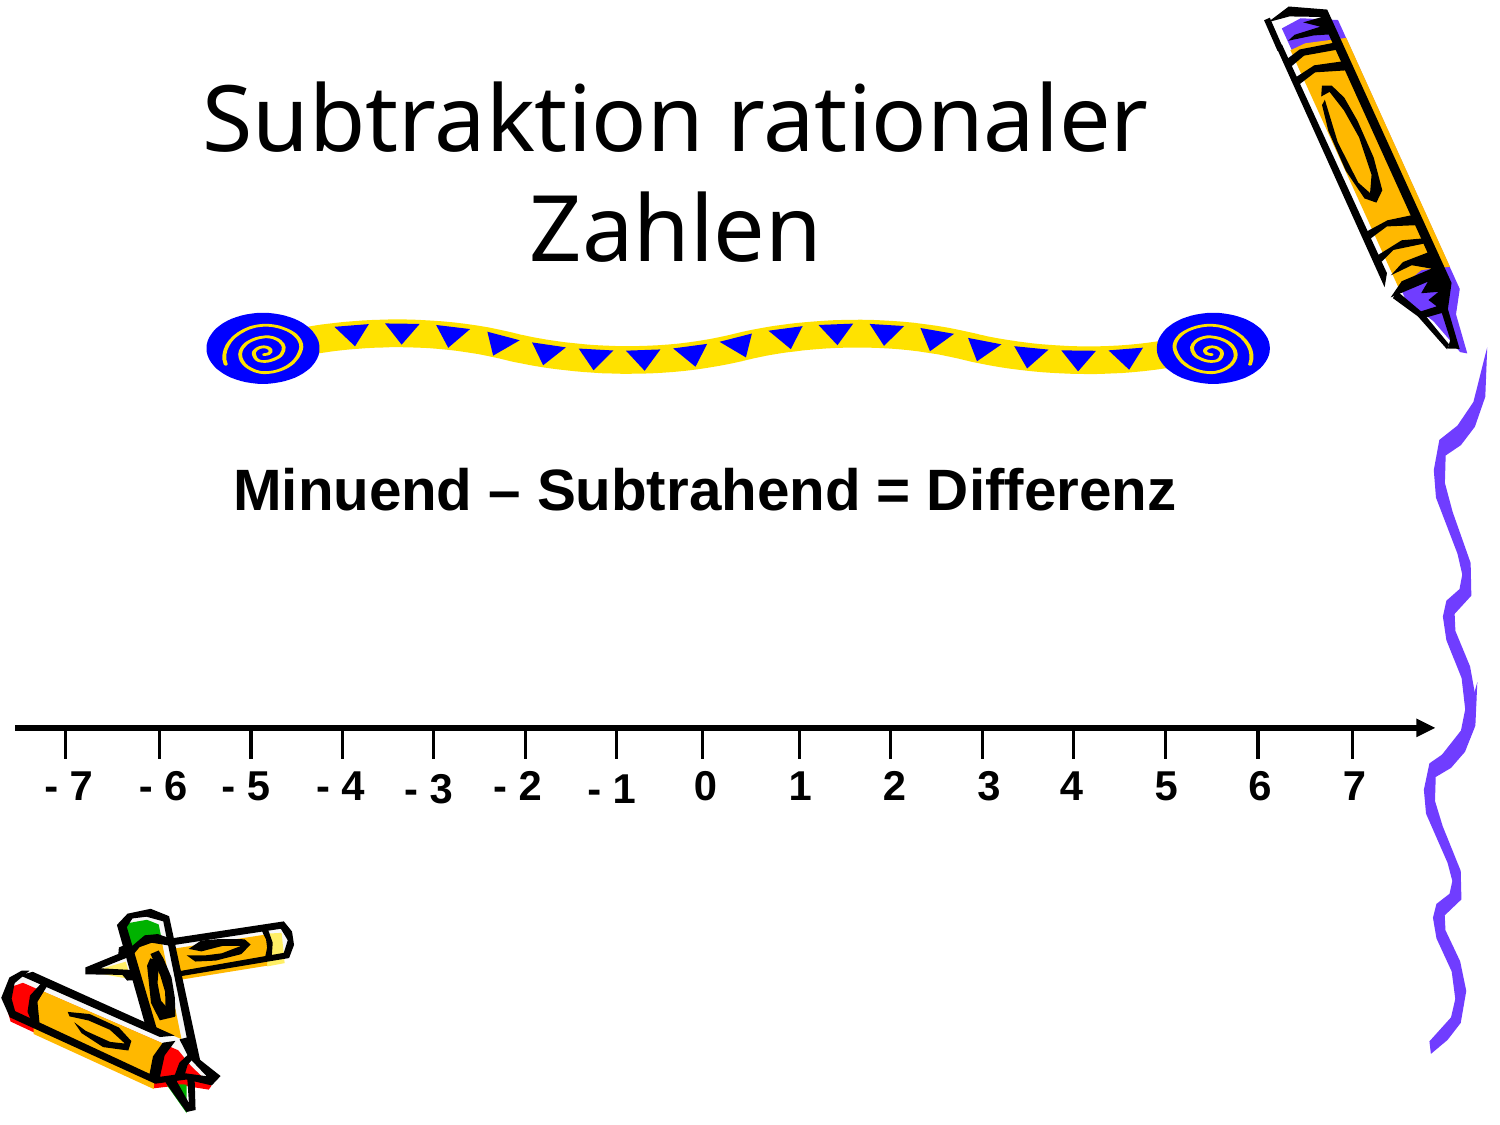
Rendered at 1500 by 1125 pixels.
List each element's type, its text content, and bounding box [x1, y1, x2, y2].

text_box 0 [679, 751, 746, 827]
text_box Minuend – Subtrahend = Differenz [218, 444, 1306, 530]
text_box - 3 [389, 754, 491, 829]
text_box 5 [1139, 751, 1207, 827]
text_box 4 [1045, 751, 1112, 827]
title Subtraktion rationaler Zahlen [112, 24, 1240, 288]
text_box - 6 [131, 751, 226, 827]
text_box 7 [1305, 751, 1407, 827]
text_box - 4 [301, 751, 403, 827]
text_box 2 [868, 751, 935, 827]
text_box - 2 [478, 751, 580, 827]
picture [206, 302, 1270, 391]
text_box - 5 [226, 751, 301, 827]
text_box 6 [1210, 751, 1305, 827]
text_box 3 [950, 751, 1018, 827]
text_box - 7 [29, 751, 131, 827]
text_box 1 [773, 751, 840, 827]
text_box - 1 [572, 754, 674, 829]
